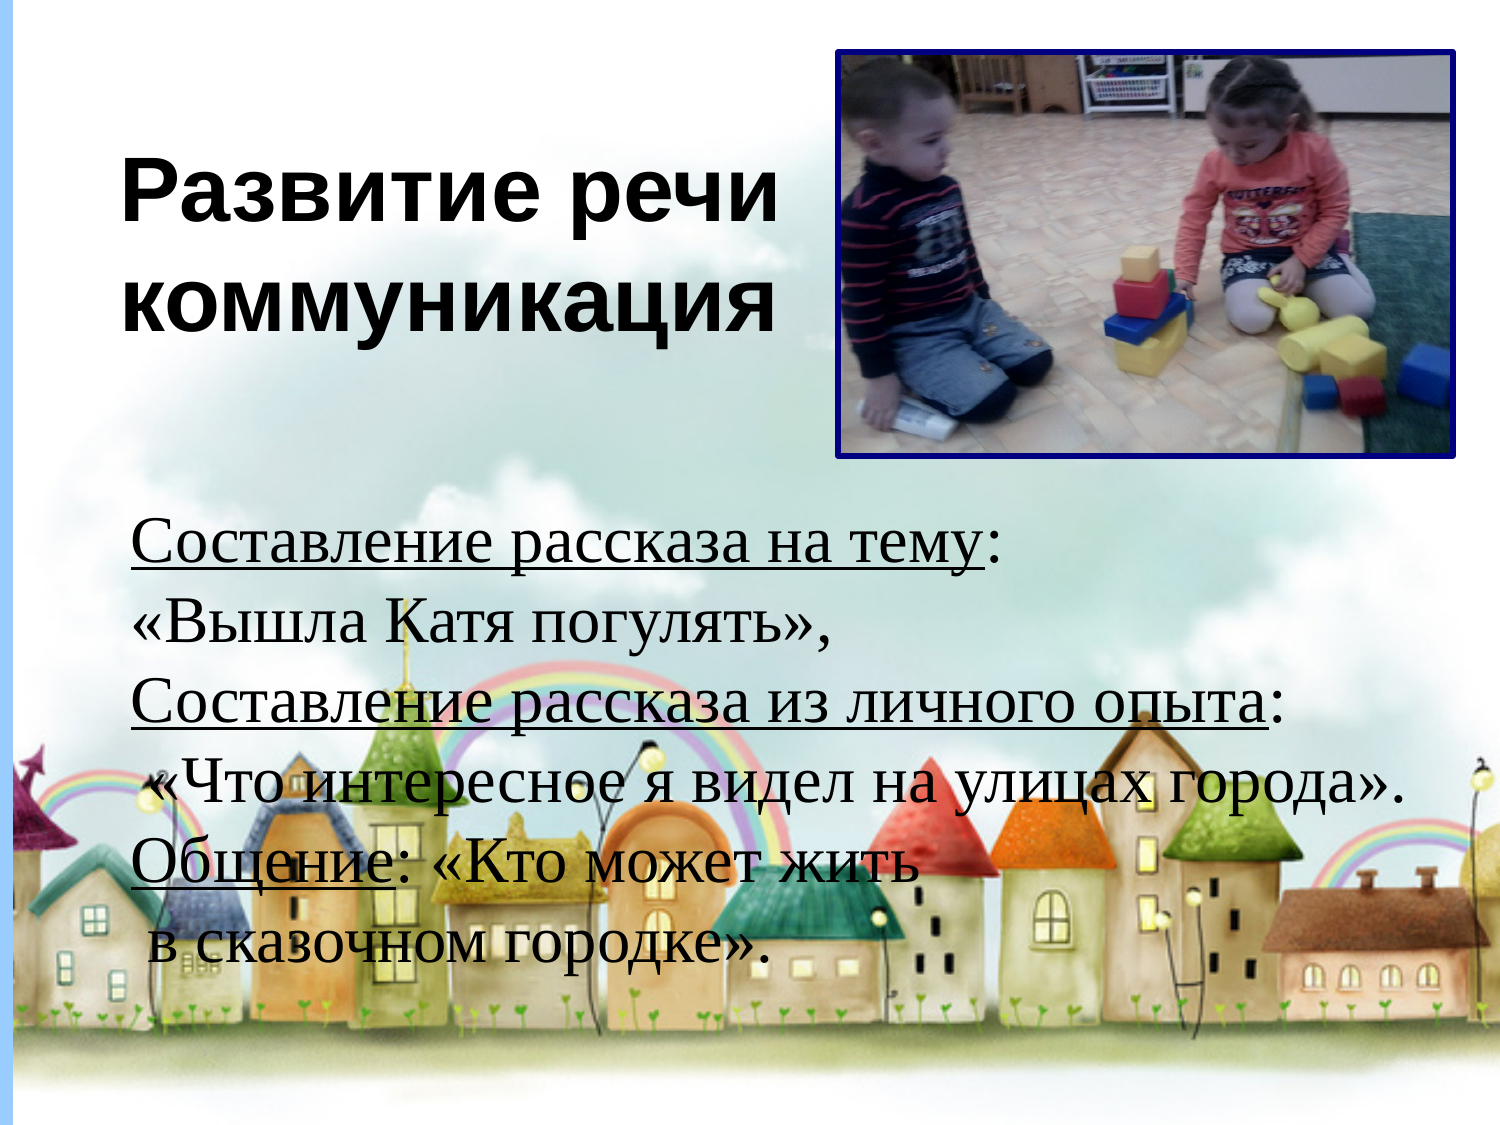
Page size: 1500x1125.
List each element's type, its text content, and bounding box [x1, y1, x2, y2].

picture [13, 0, 1500, 1125]
text_box Составление рассказа на тему: «Вышла Катя погулять», Составление рассказа из личного опыта: «Что интересное я видел на улицах города». Общение: «Кто может жить в сказочном городке». [130, 496, 1425, 1006]
text_box Развитие речи коммуникация [119, 87, 835, 393]
